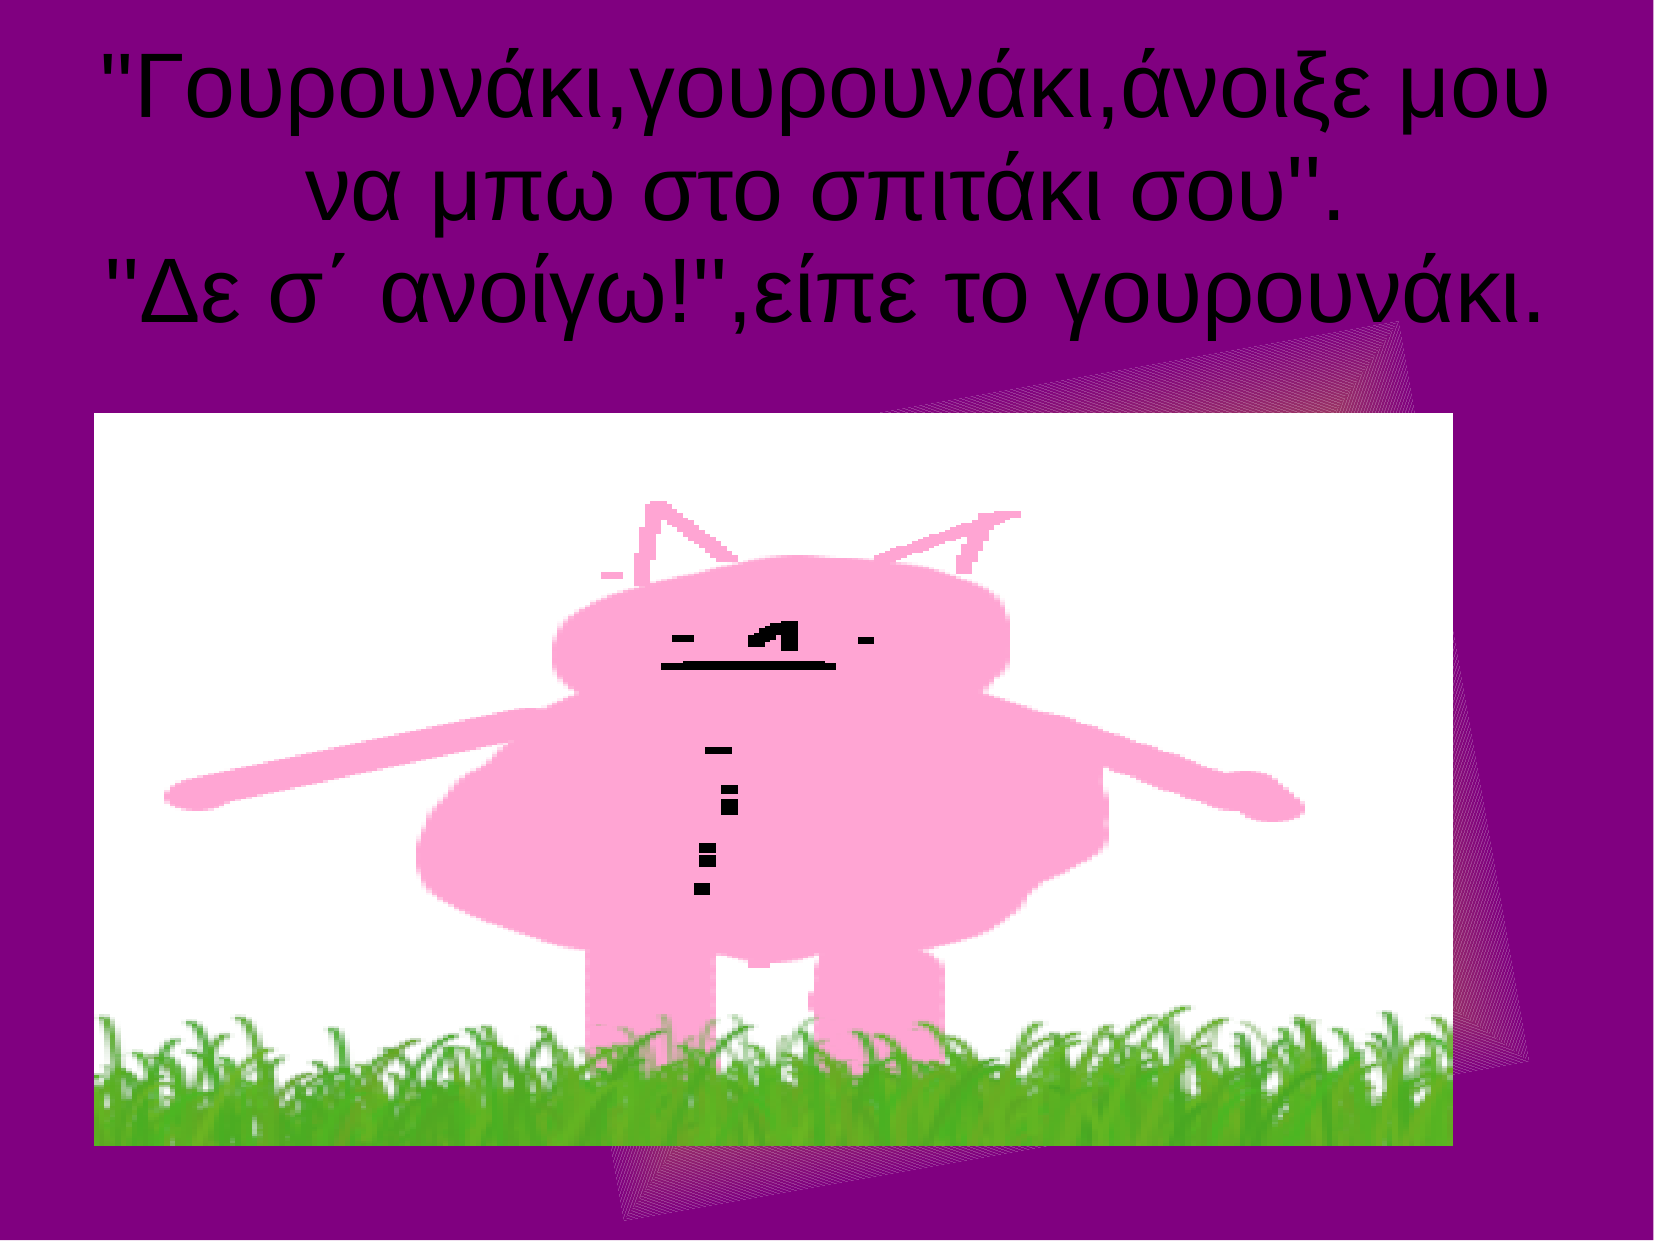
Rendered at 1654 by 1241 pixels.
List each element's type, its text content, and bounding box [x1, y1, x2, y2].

title ''Γουρουνάκι,γουρουνάκι,άνοιξε μου να μπω στο σπιτάκι σου''. ''Δε σ΄ ανοίγω!'',είπε το γουρουνάκι. [82, 34, 1571, 343]
picture [94, 413, 1453, 1146]
